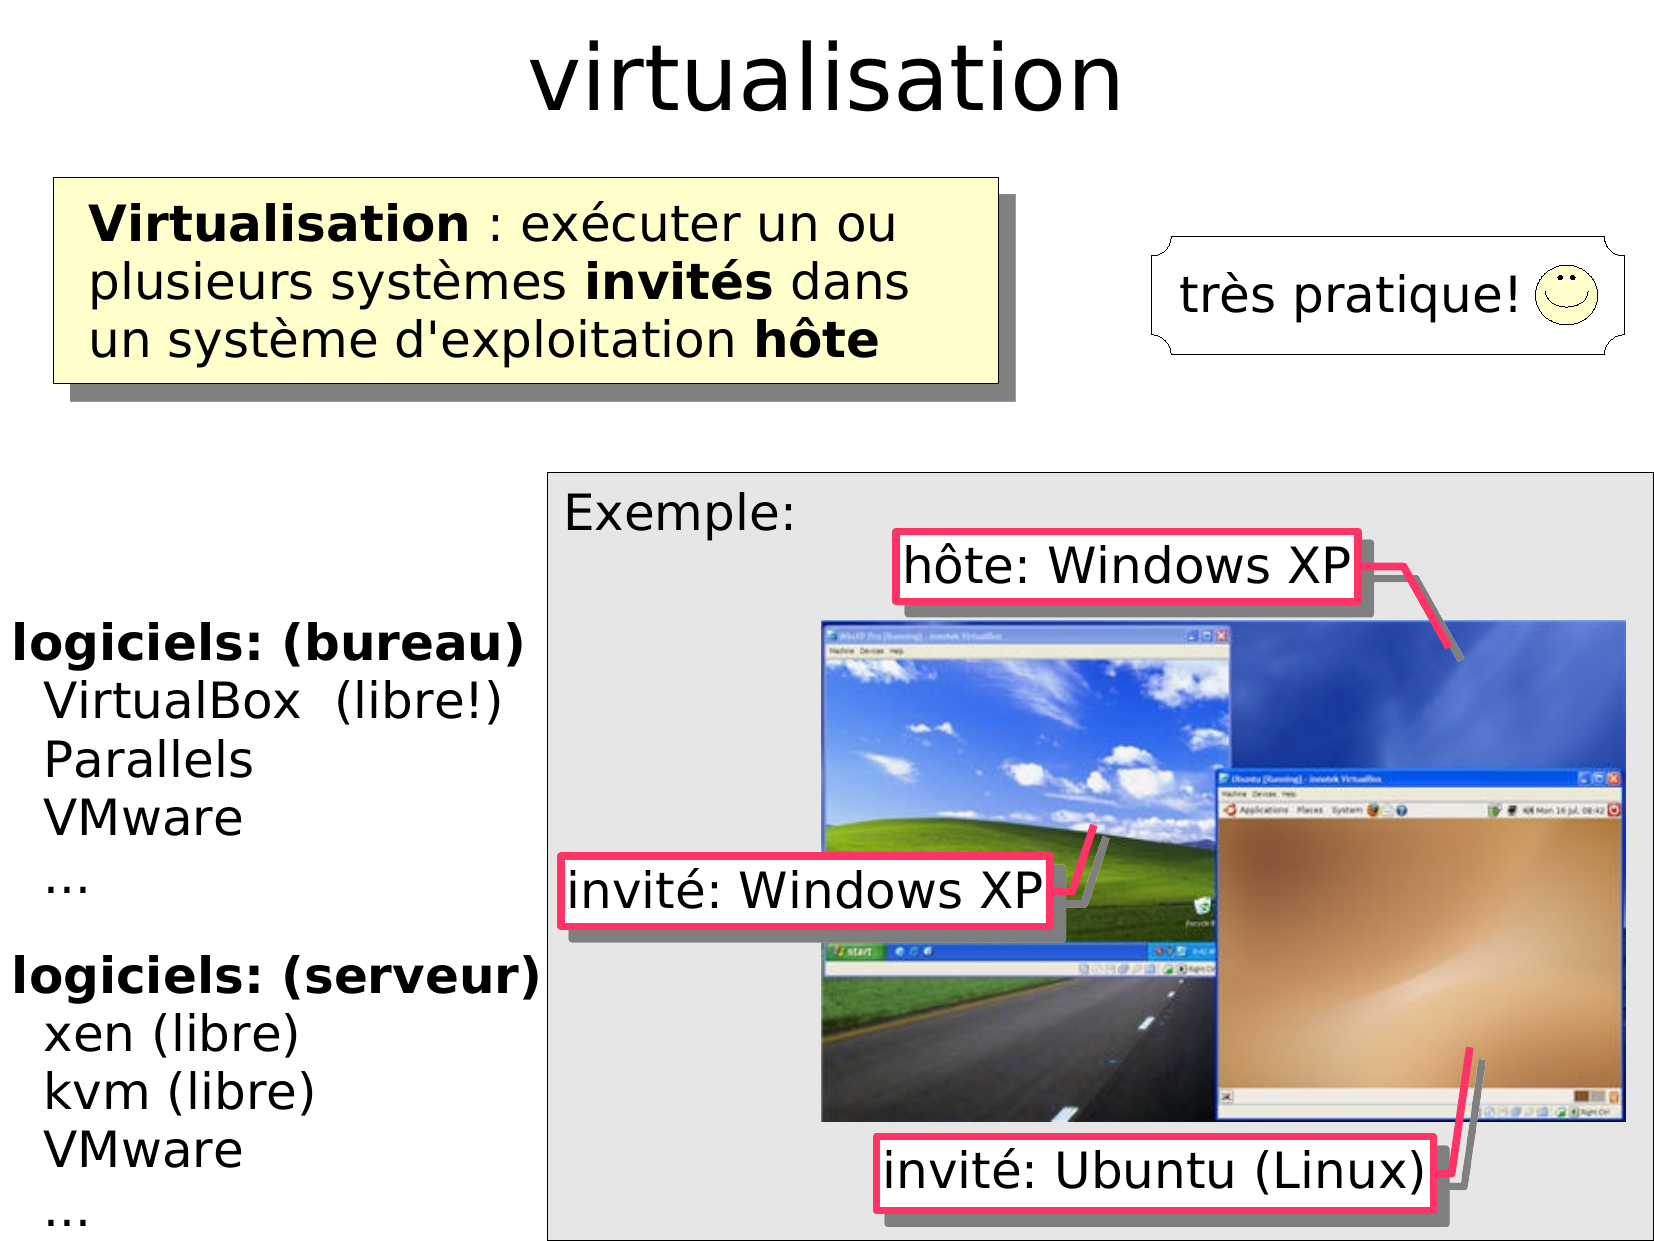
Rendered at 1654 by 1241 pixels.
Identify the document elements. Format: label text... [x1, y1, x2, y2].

text_box logiciels: (bureau) VirtualBox (libre!) Parallels VMware ... [11, 614, 527, 906]
picture [821, 620, 1626, 1123]
title virtualisation [136, 17, 1518, 140]
text_box [53, 177, 999, 384]
text_box Exemple: [563, 484, 798, 543]
text_box Virtualisation : exécuter un ou plusieurs systèmes invités dans un système d'exploitation hôte [88, 194, 975, 370]
text_box très pratique! [1179, 265, 1536, 325]
text_box invité: Ubuntu (Linux) [876, 1136, 1434, 1211]
text_box invité: Windows XP [561, 856, 1051, 927]
text_box hôte: Windows XP [896, 531, 1359, 602]
text_box [1535, 265, 1598, 325]
text_box logiciels: (serveur) xen (libre) kvm (libre) VMware ... [11, 946, 543, 1238]
text_box [547, 472, 1654, 1241]
